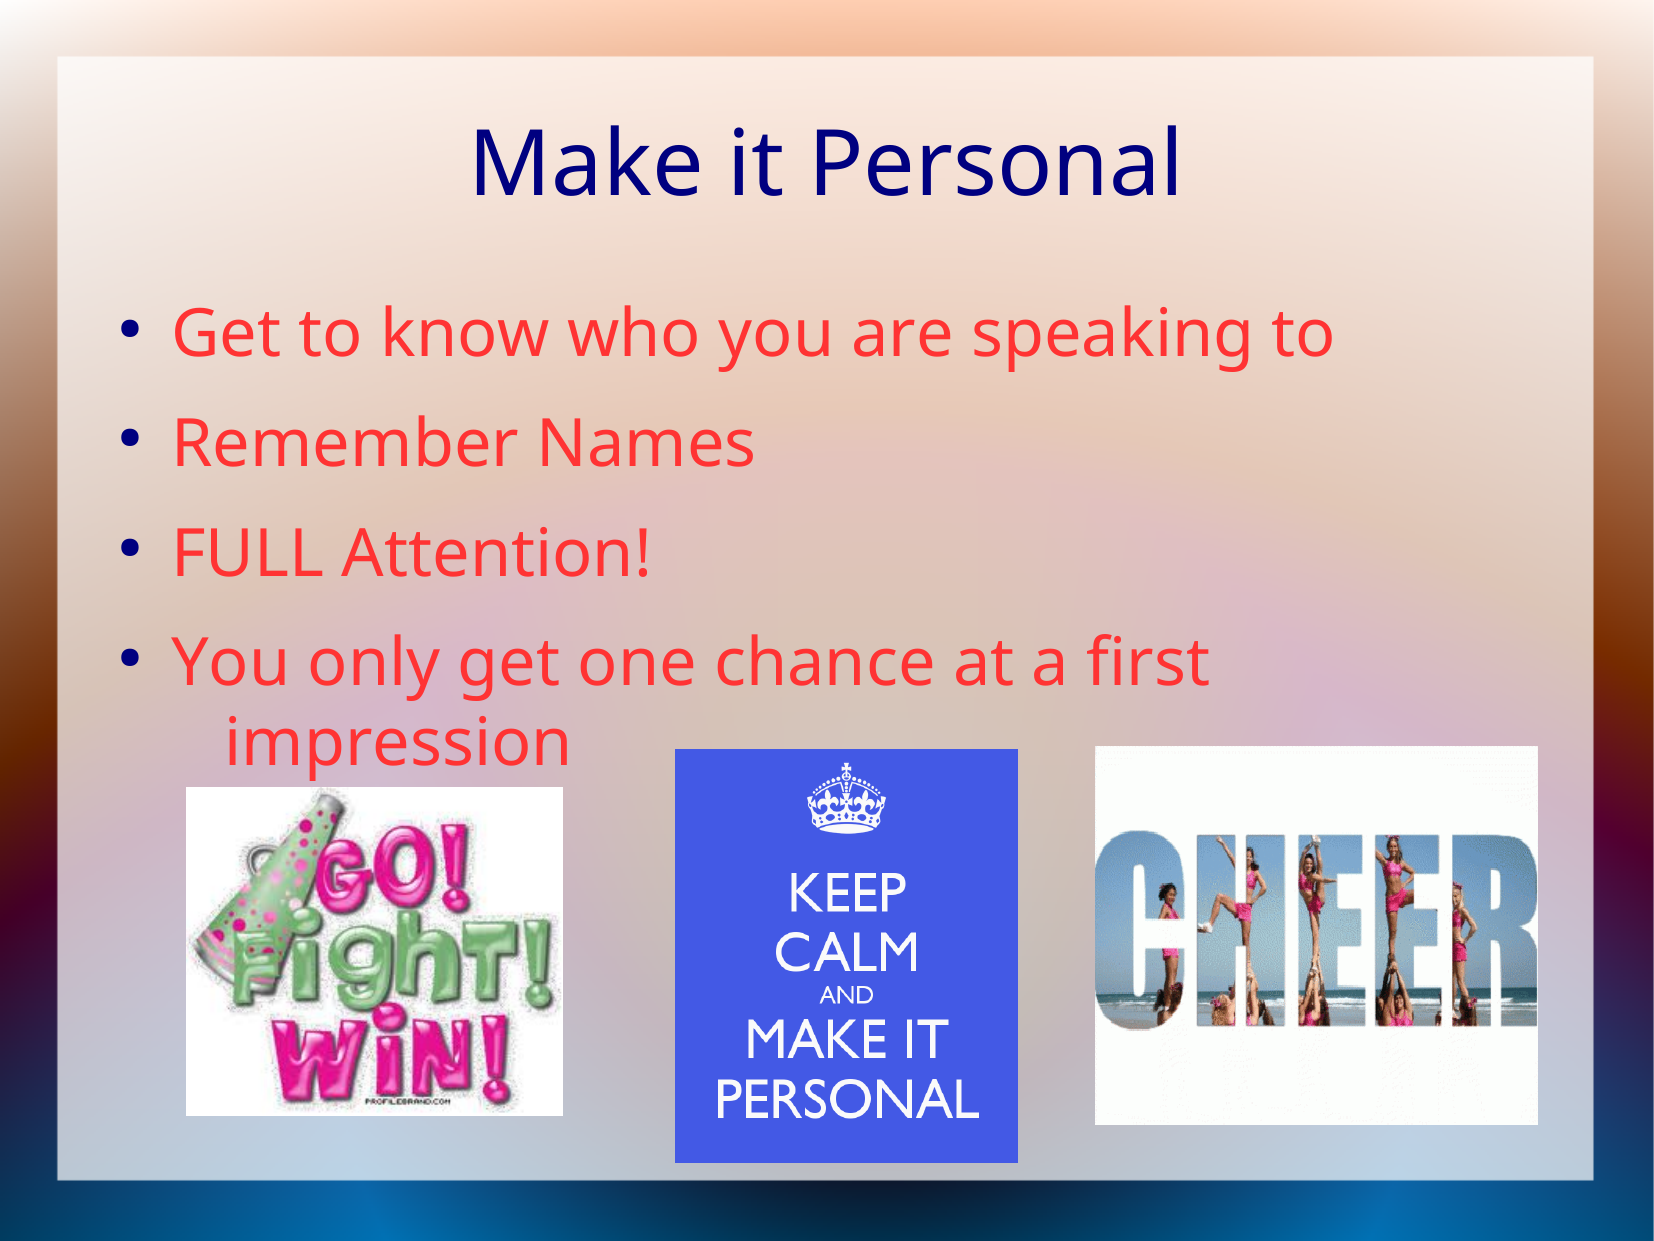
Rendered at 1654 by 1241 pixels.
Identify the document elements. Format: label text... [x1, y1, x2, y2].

title Make it Personal [82, 62, 1571, 256]
picture [675, 750, 1018, 1163]
picture [186, 787, 563, 1116]
picture [1095, 746, 1538, 1126]
list Get to know who you are speaking to Remember Names FULL Attention! You only get one chance at a first impression [82, 290, 1571, 1019]
